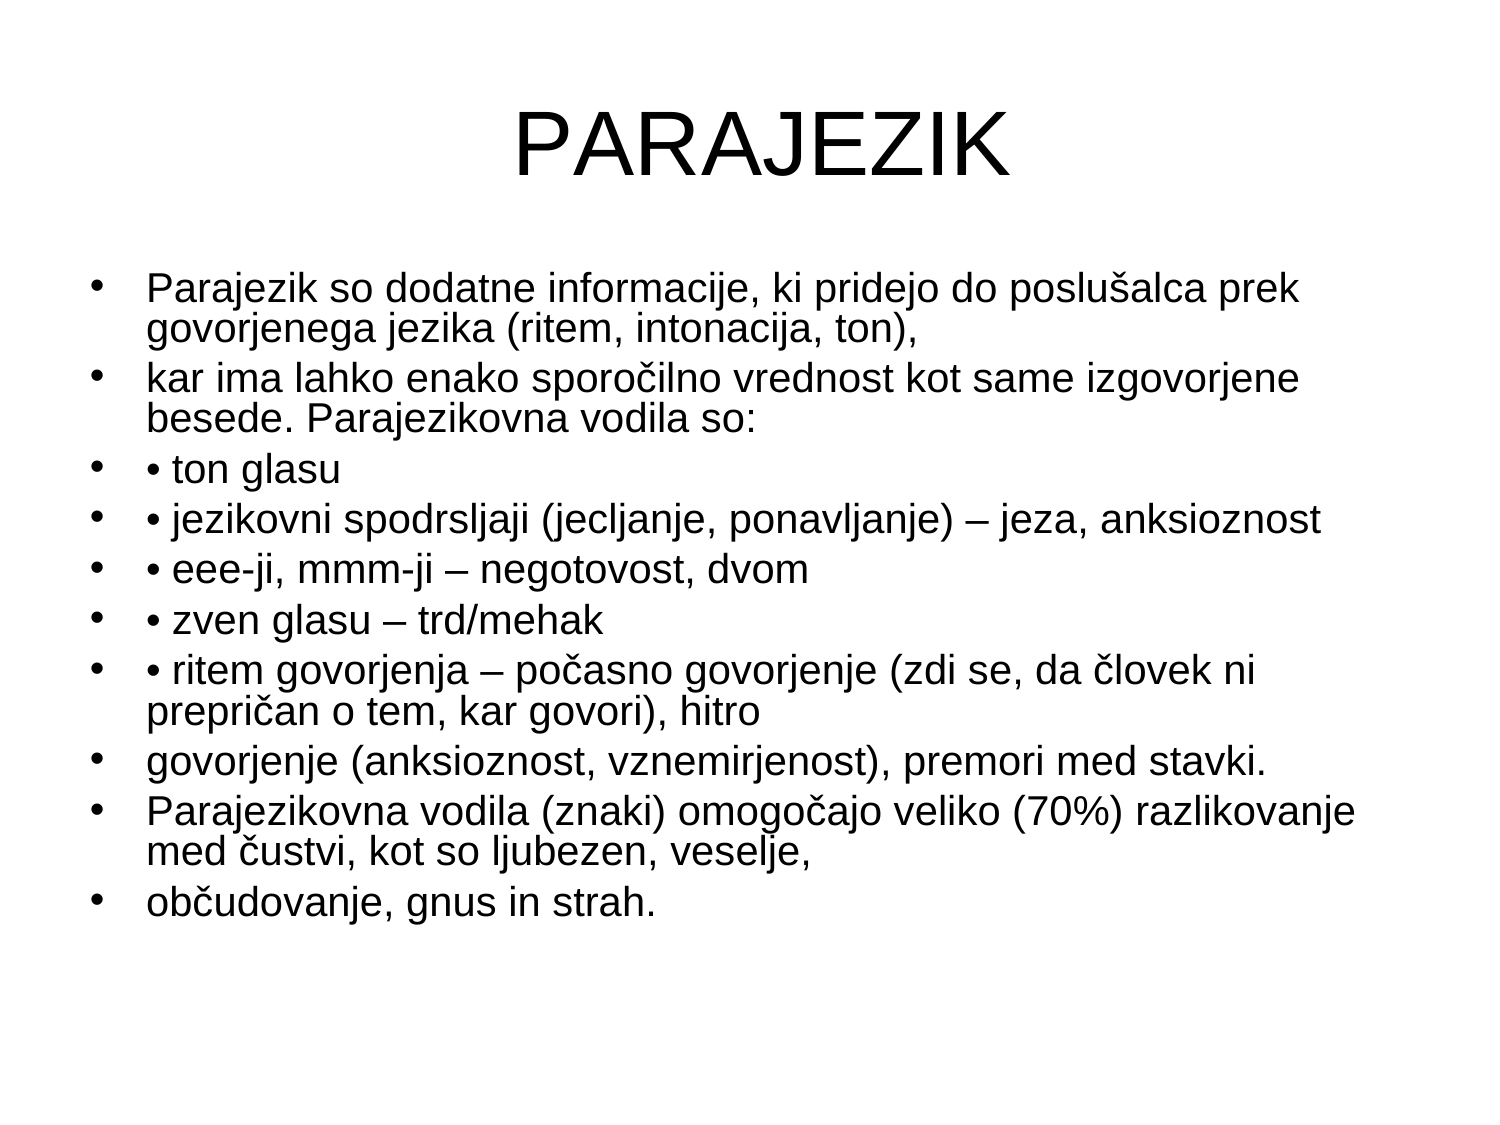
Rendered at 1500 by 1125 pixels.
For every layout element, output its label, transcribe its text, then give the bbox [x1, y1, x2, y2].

title PARAJEZIK [75, 45, 1426, 233]
list Parajezik so dodatne informacije, ki pridejo do poslušalca prek govorjenega jezika (ritem, intonacija, ton), kar ima lahko enako sporočilno vrednost kot same izgovorjene besede. Parajezikovna vodila so: • ton glasu • jezikovni spodrsljaji (jecljanje, ponavljanje) – jeza, anksioznost • eee-ji, mmm-ji – negotovost, dvom • zven glasu – trd/mehak • ritem govorjenja – počasno govorjenje (zdi se, da človek ni prepričan o tem, kar govori), hitro govorjenje (anksioznost, vznemirjenost), premori med stavki. Parajezikovna vodila (znaki) omogočajo veliko (70%) razlikovanje med čustvi, kot so ljubezen, veselje, občudovanje, gnus in strah. [75, 262, 1426, 1006]
